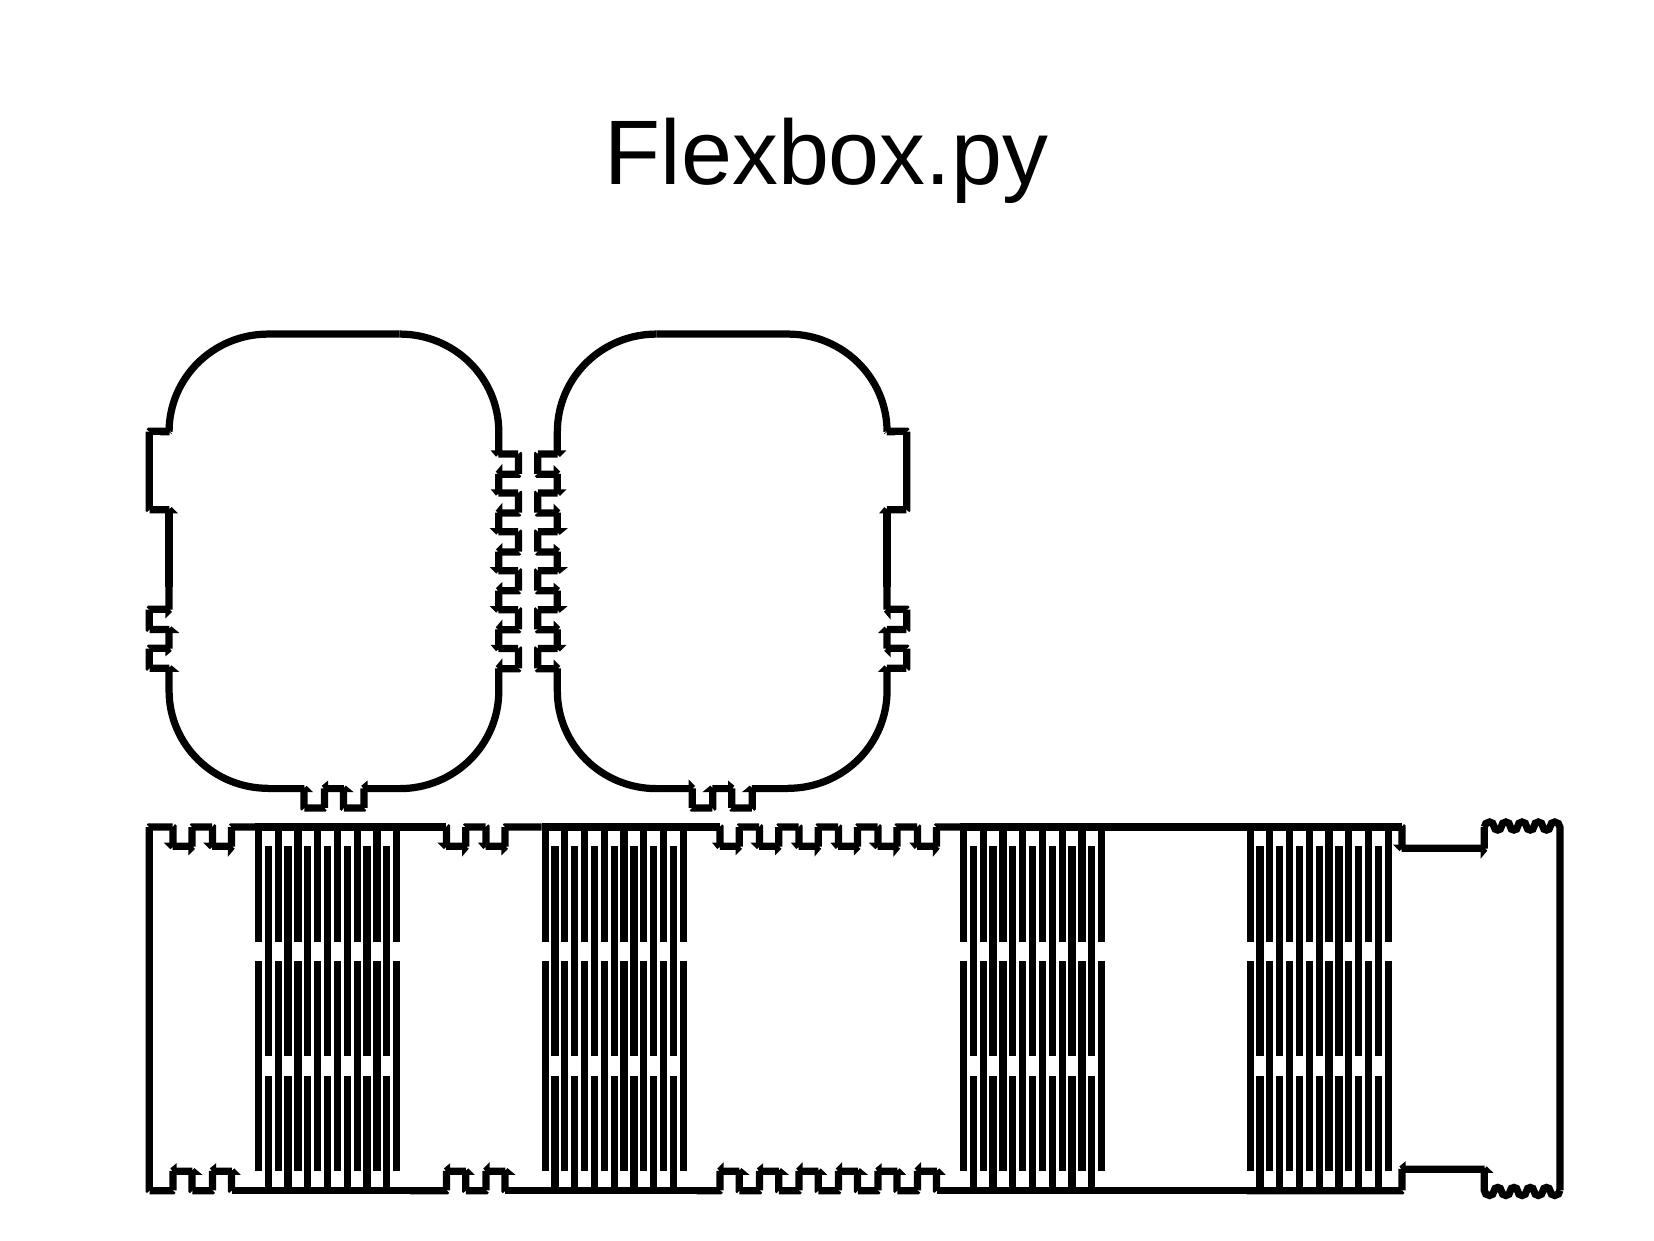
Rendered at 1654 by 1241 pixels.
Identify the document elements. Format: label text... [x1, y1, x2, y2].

picture [129, 140, 1619, 1211]
title Flexbox.py [82, 49, 1571, 257]
